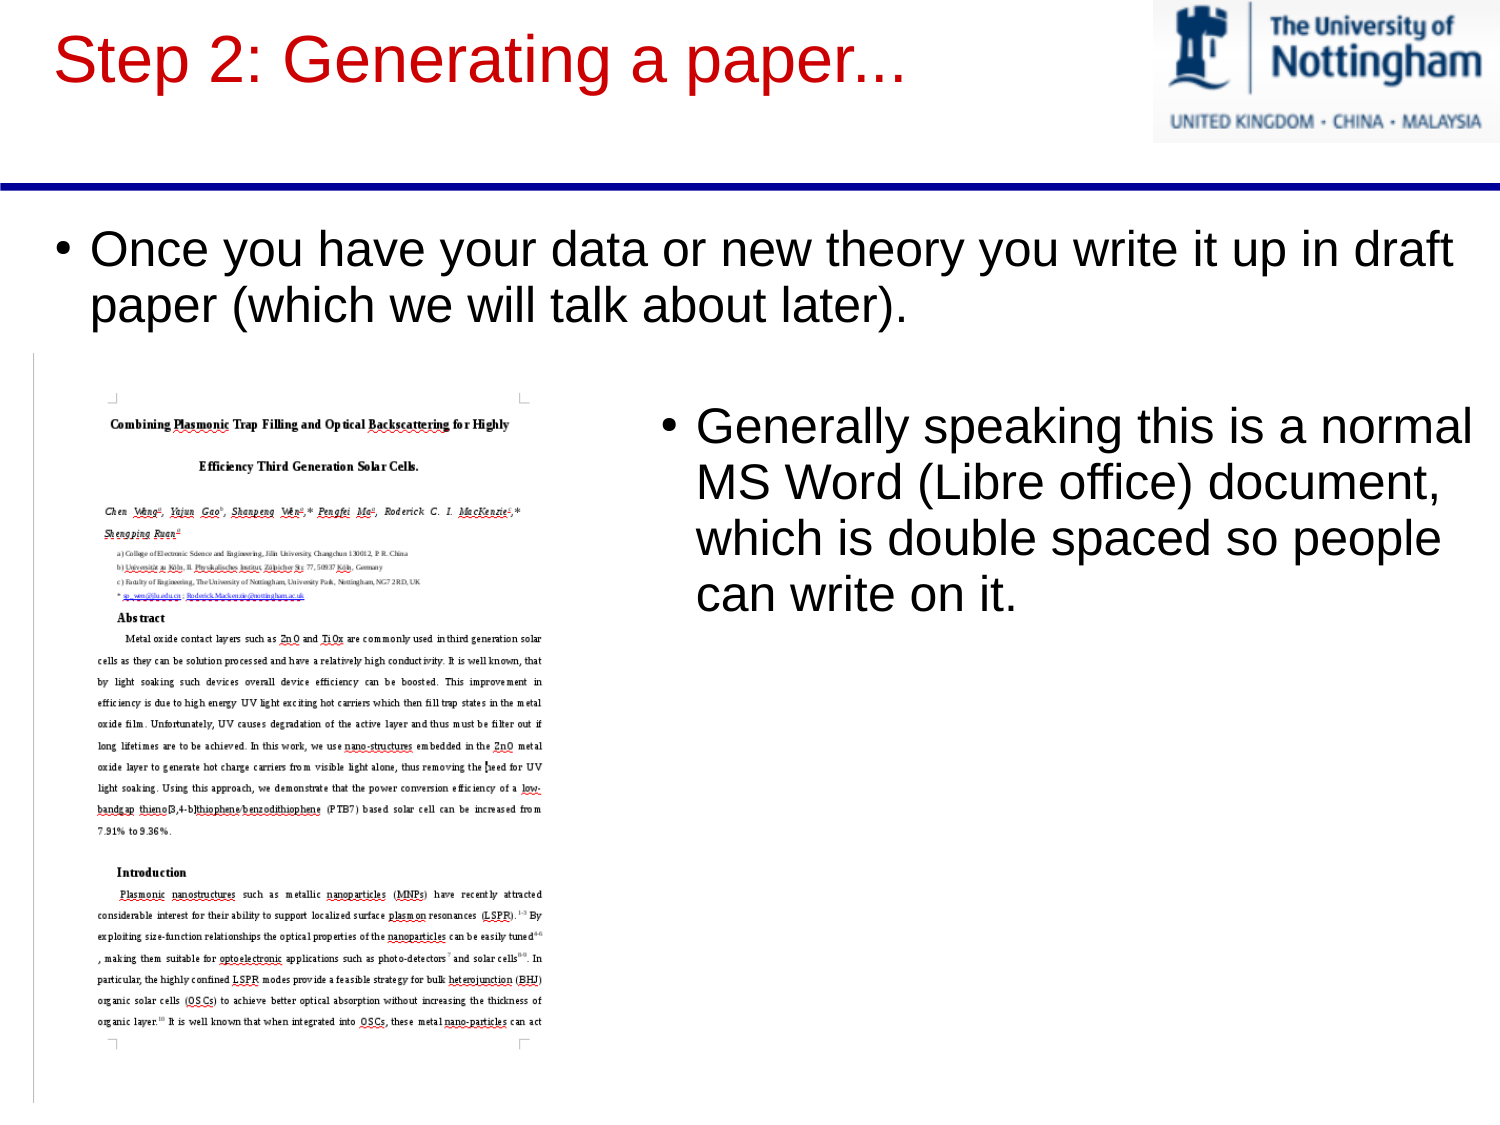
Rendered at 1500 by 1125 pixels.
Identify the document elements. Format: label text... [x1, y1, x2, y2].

text_box Generally speaking this is a normal MS Word (Libre office) document, which is double spaced so people can write on it. [645, 391, 1500, 756]
picture [1153, 0, 1500, 143]
text_box Once you have your data or new theory you write it up in draft paper (which we will talk about later). [39, 214, 1478, 342]
text_box Step 2: Generating a paper... [38, 14, 1089, 198]
picture [33, 353, 577, 1103]
